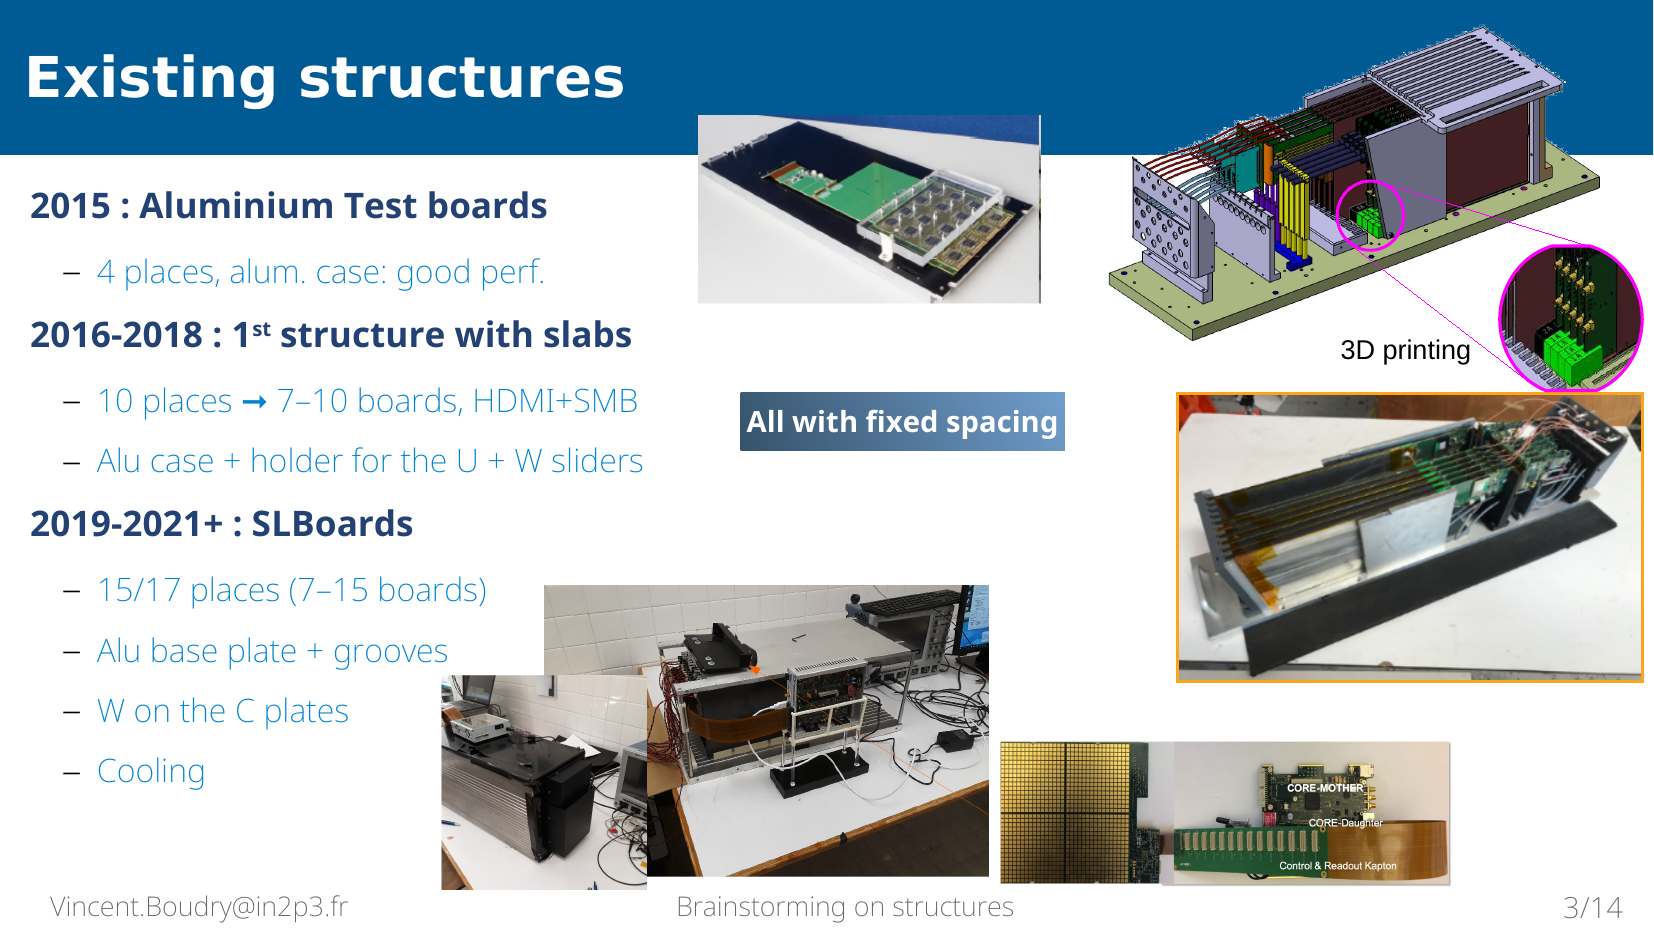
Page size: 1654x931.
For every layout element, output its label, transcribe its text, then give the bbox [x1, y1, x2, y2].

picture [1000, 740, 1452, 887]
picture [1179, 394, 1641, 680]
text_box 3D printing [1178, 318, 1544, 391]
picture [698, 115, 1041, 310]
text_box [1499, 245, 1643, 391]
title Existing structures [24, 12, 1635, 143]
list 2015 : Aluminium Test boards 4 places, alum. case: good perf. 2016-2018 : 1st structure with slabs 10 places ➞ 7–10 boards, HDMI+SMB Alu case + holder for the U + W sliders 2019-2021+ : SLBoards 15/17 places (7–15 boards) Alu base plate + grooves W on the C plates Cooling [30, 180, 709, 794]
text_box All with fixed spacing [740, 392, 1065, 451]
picture [441, 585, 989, 890]
picture [1100, 24, 1607, 346]
